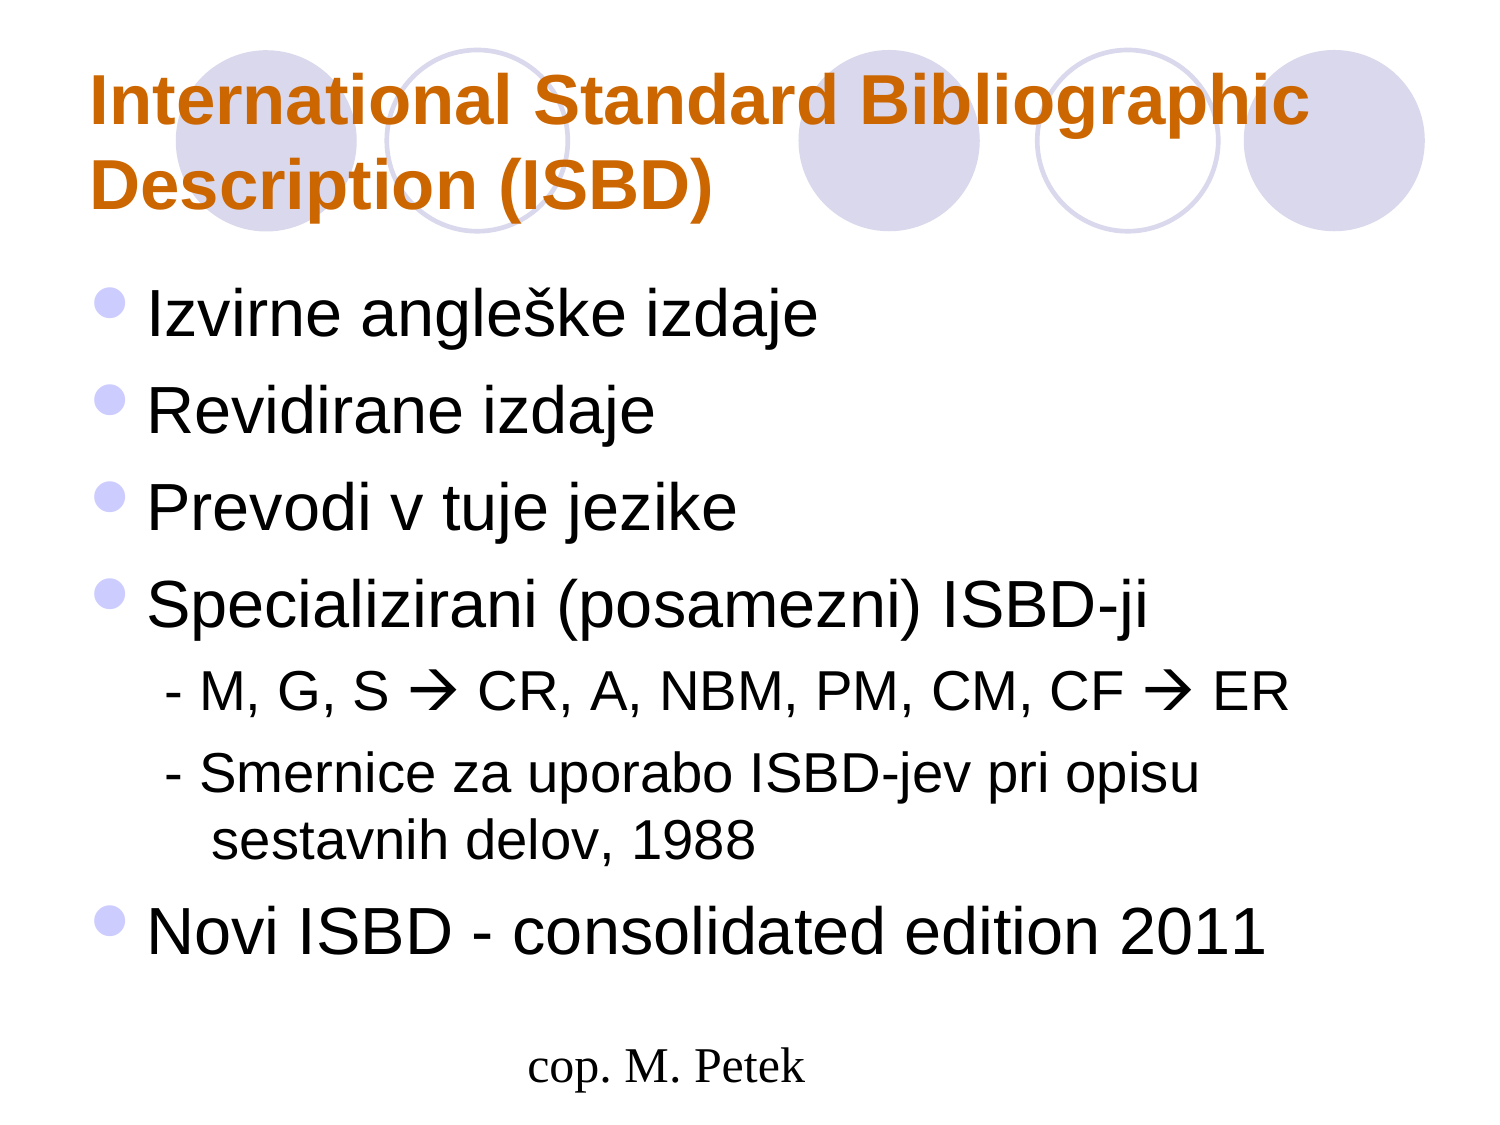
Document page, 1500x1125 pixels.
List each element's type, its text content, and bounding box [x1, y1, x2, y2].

title International Standard Bibliographic Description (ISBD) [75, 45, 1426, 233]
list Izvirne angleške izdaje Revidirane izdaje Prevodi v tuje jezike Specializirani (posamezni) ISBD-ji - M, G, S  CR, A, NBM, PM, CM, CF  ER - Smernice za uporabo ISBD-jev pri opisu sestavnih delov, 1988 Novi ISBD - consolidated edition 2011 [75, 262, 1426, 1125]
